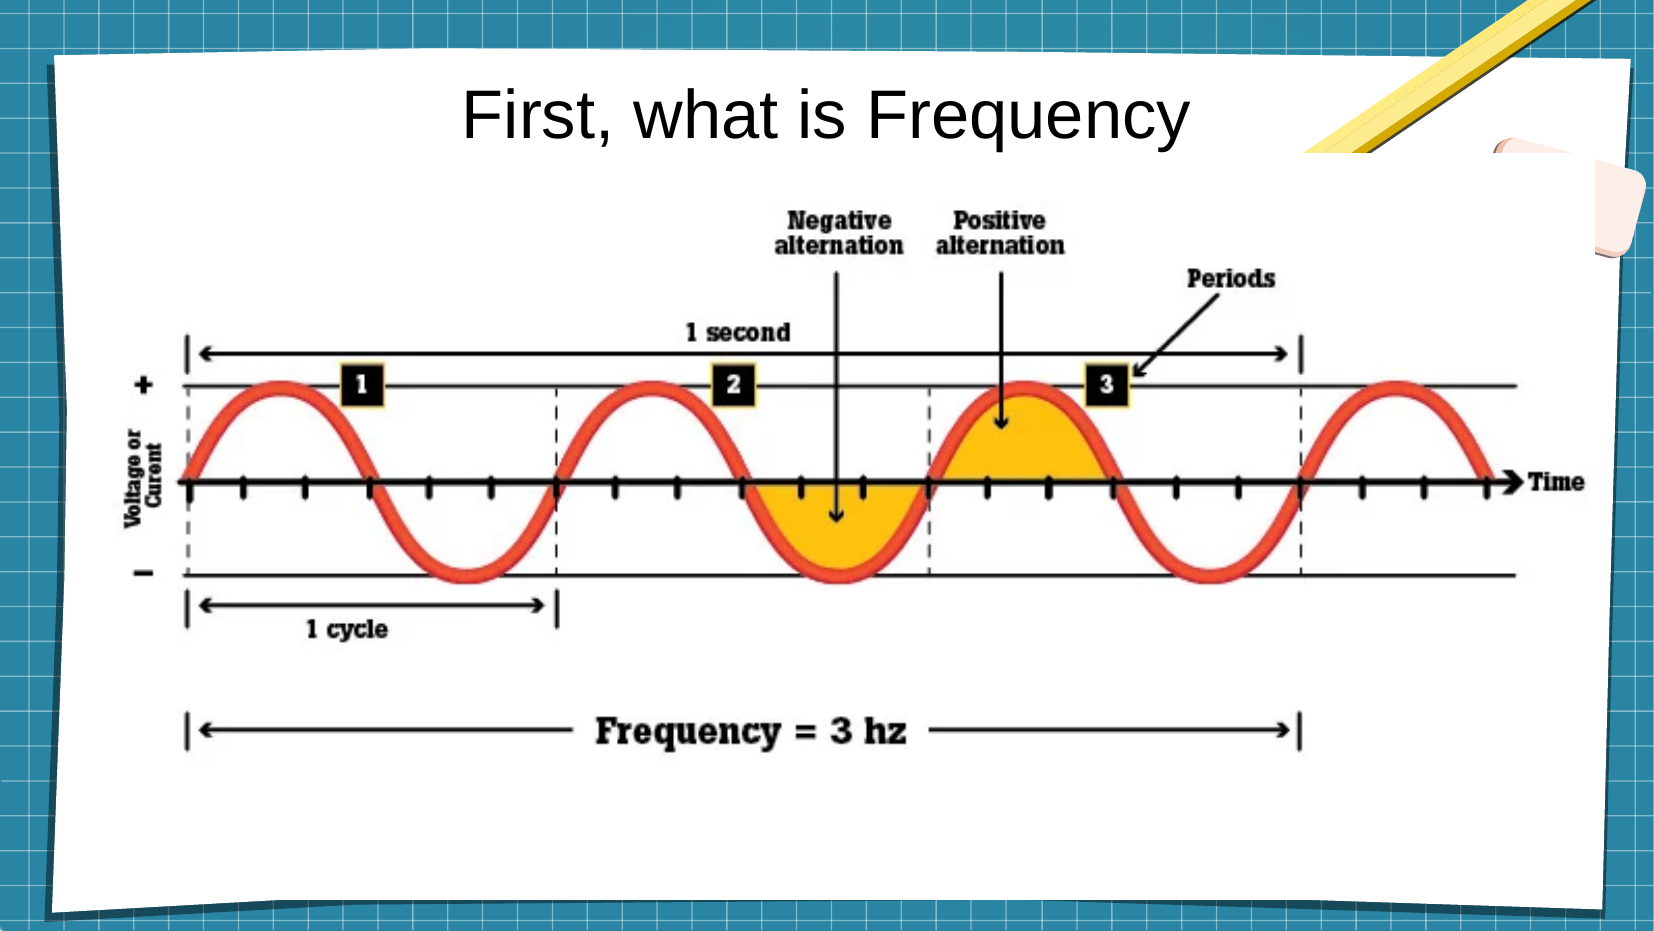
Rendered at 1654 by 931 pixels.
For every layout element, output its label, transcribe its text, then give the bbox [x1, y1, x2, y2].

title First, what is Frequency [82, 37, 1571, 193]
picture [112, 153, 1595, 901]
